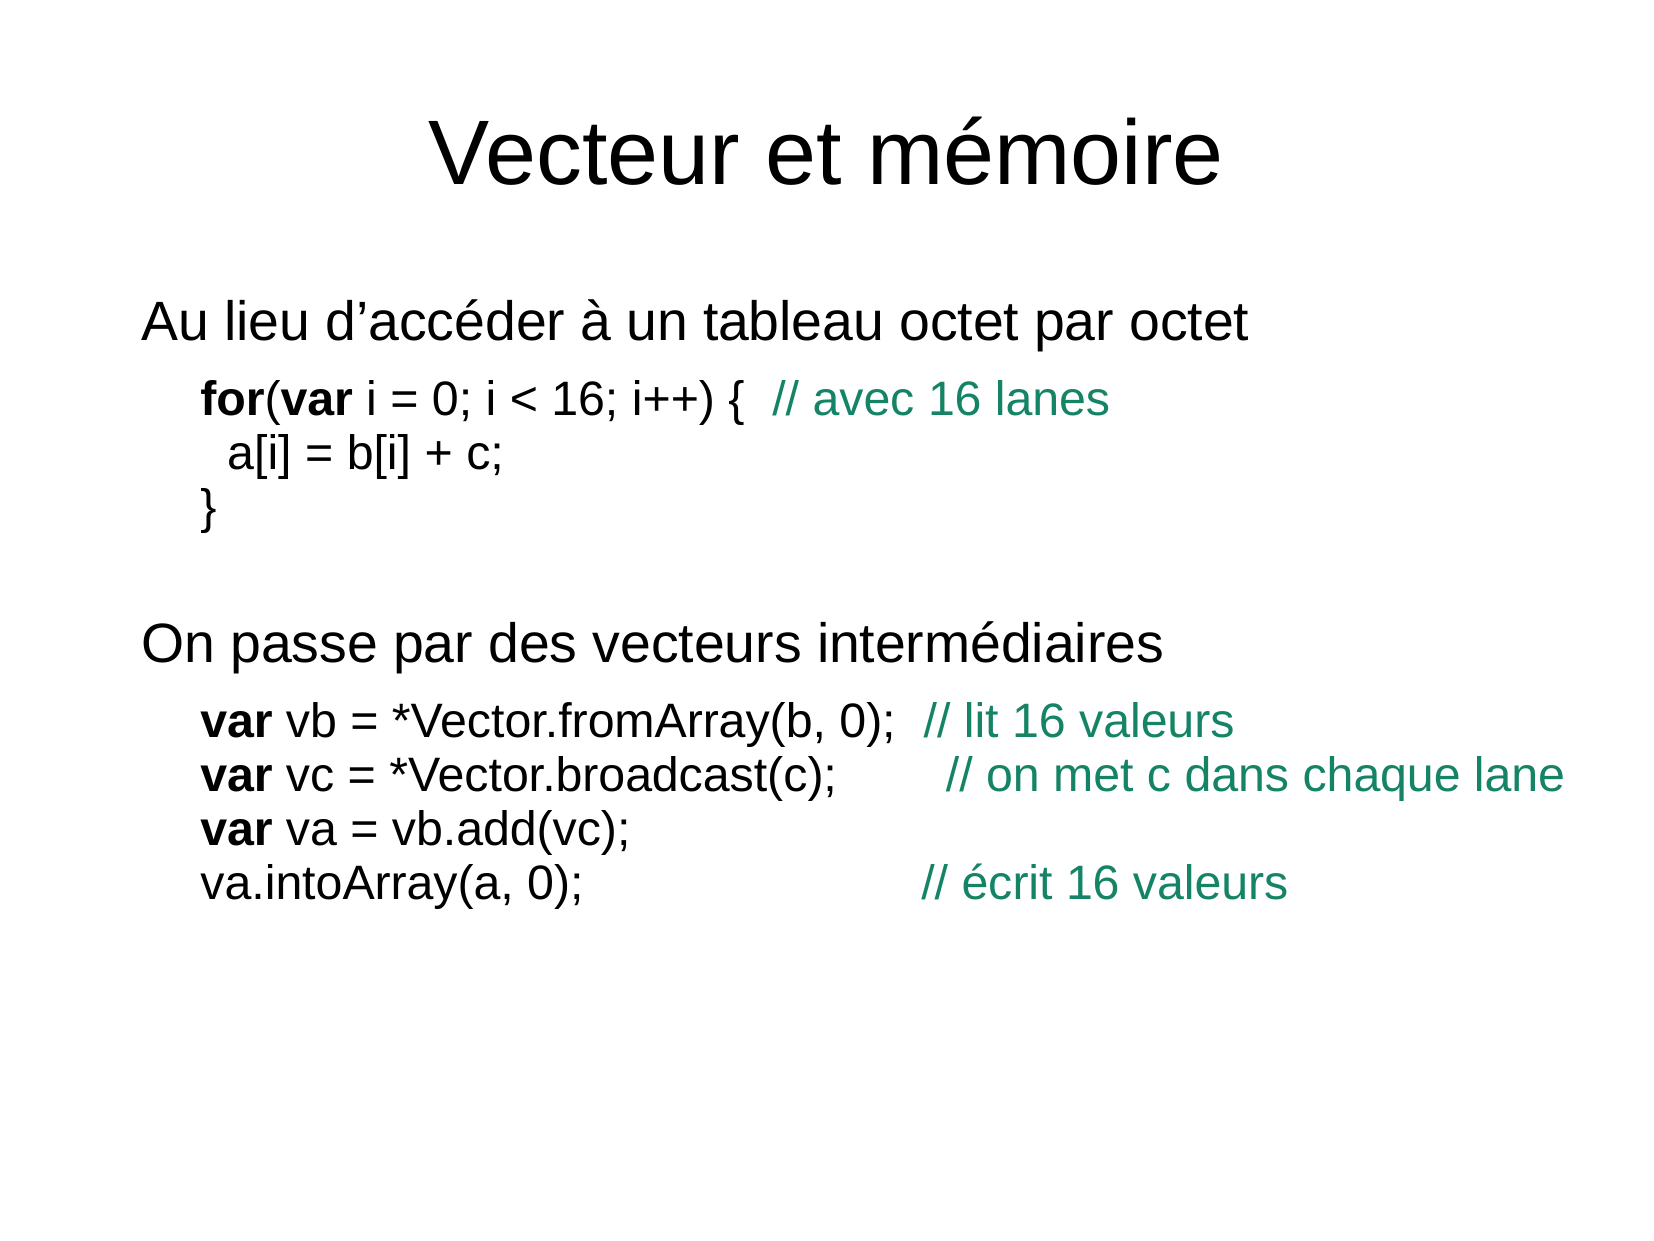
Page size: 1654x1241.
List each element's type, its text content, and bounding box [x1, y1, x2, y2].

list Au lieu d’accéder à un tableau octet par octet for(var i = 0; i < 16; i++) { // avec 16 lanes a[i] = b[i] + c; } On passe par des vecteurs intermédiaires var vb = *Vector.fromArray(b, 0); // lit 16 valeurs var vc = *Vector.broadcast(c); // on met c dans chaque lane var va = vb.add(vc); va.intoArray(a, 0); // écrit 16 valeurs [82, 290, 1571, 1010]
title Vecteur et mémoire [82, 49, 1571, 257]
